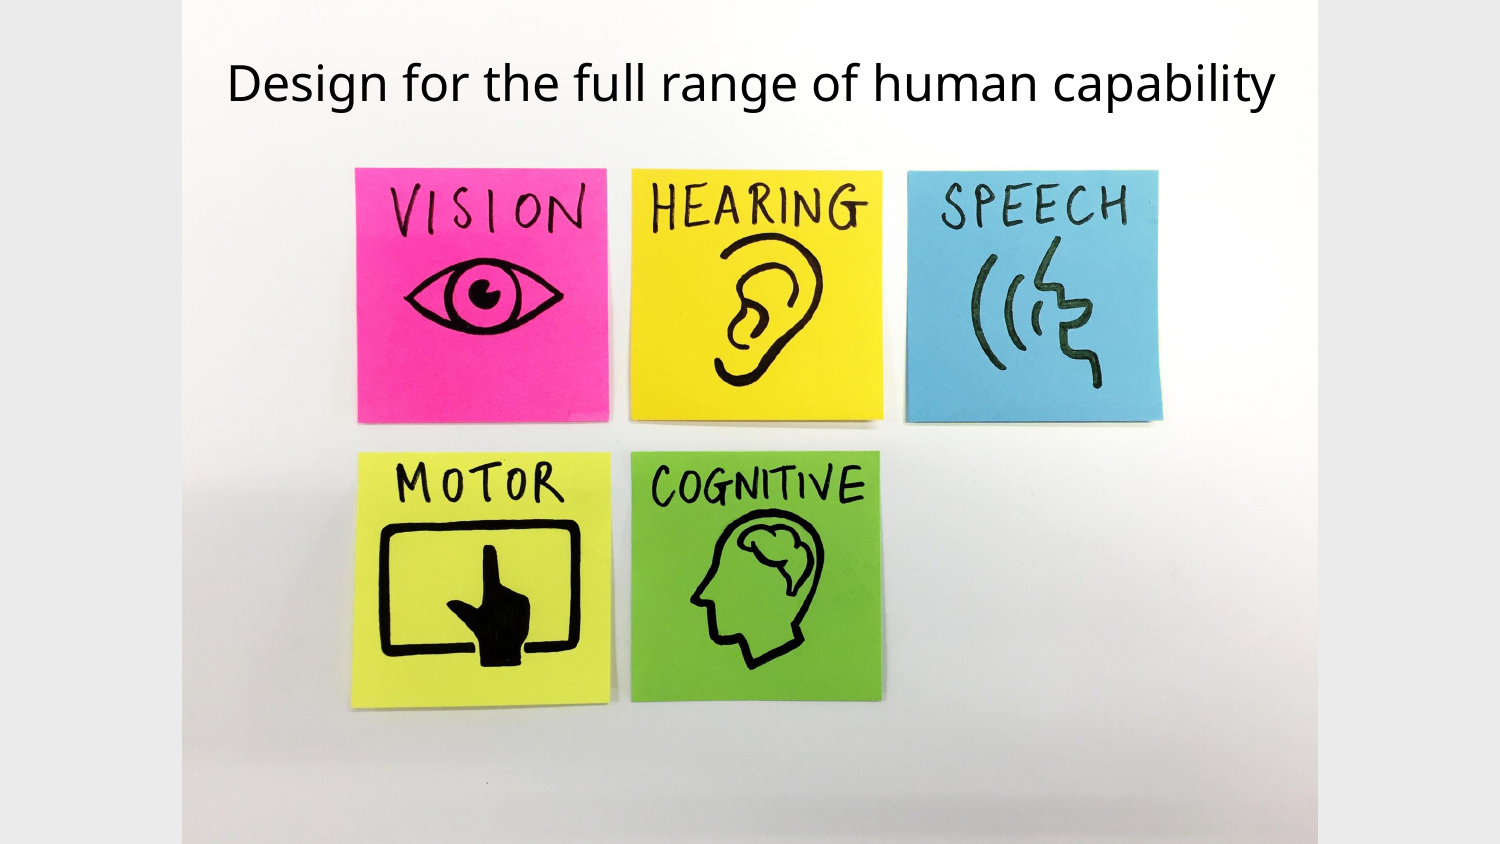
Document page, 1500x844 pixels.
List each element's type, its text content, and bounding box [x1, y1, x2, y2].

text_box Design for the full range of human capability [87, 0, 1416, 164]
picture [182, 164, 1318, 844]
